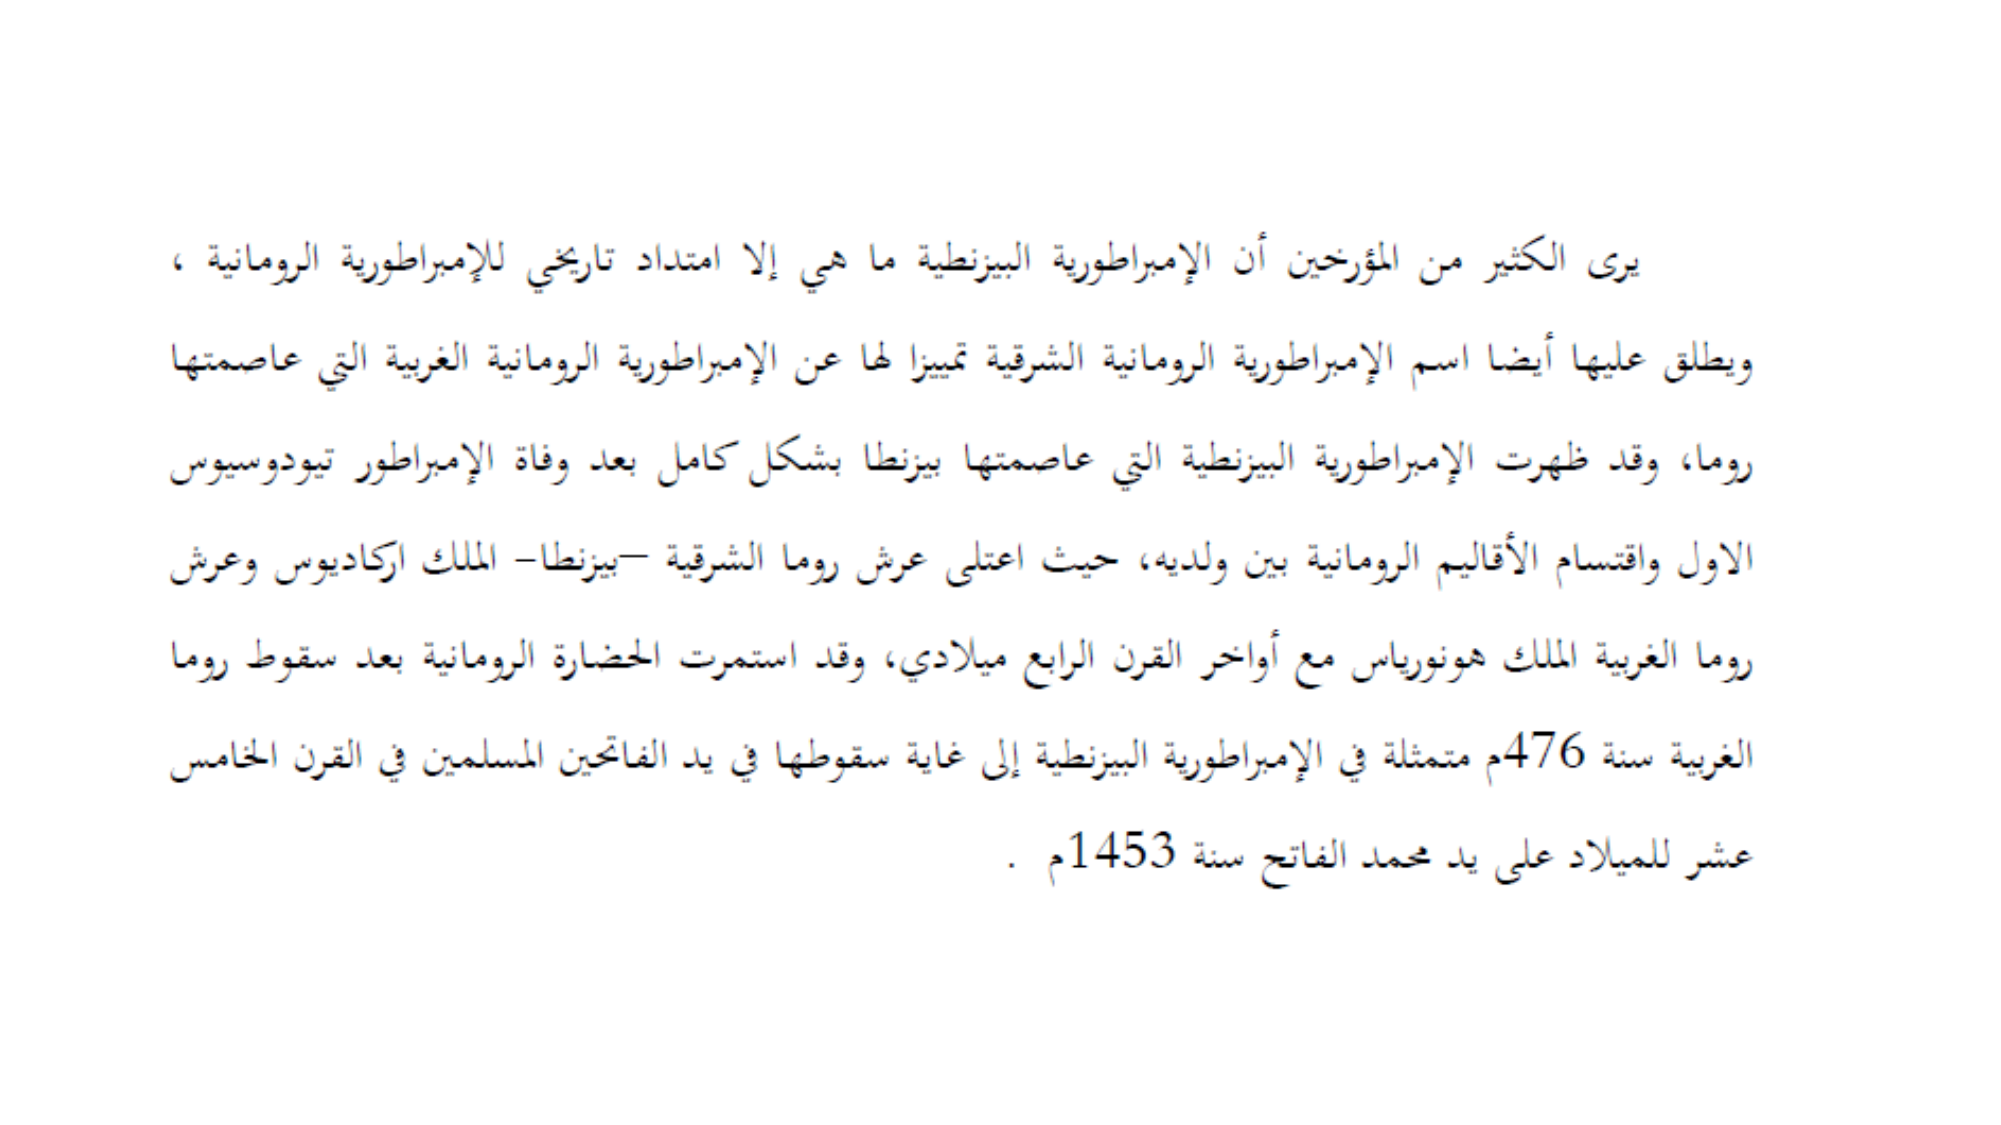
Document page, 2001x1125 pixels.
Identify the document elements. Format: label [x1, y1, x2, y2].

picture [101, 190, 1811, 898]
